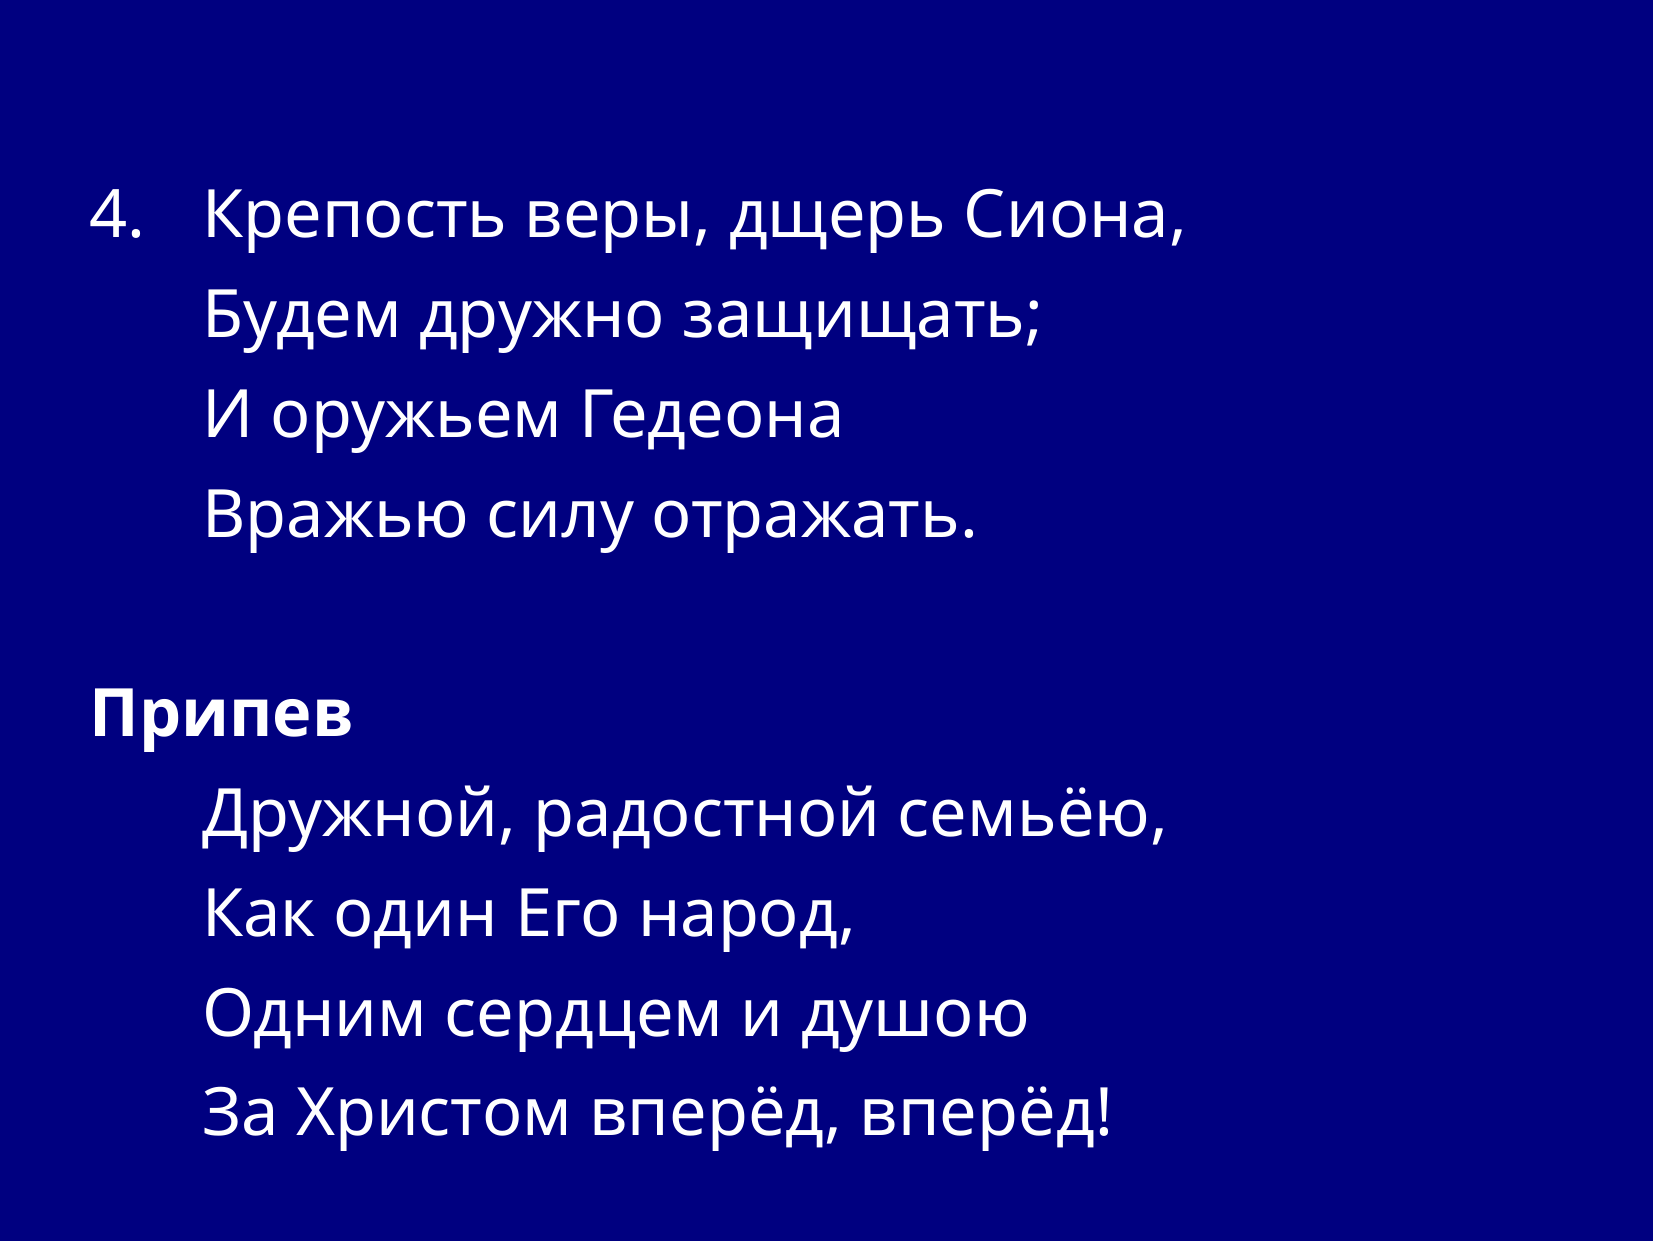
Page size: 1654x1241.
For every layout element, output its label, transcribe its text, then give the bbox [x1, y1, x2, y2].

text_box 4. Крепость веры, дщерь Сиона, Будем дружно защищать; И оружьем Гедеона Вражью силу отражать. Припев Дружной, радостной семьёю, Как один Его народ, Одним сердцем и душою За Христом вперёд, вперёд! [75, 150, 1576, 1163]
